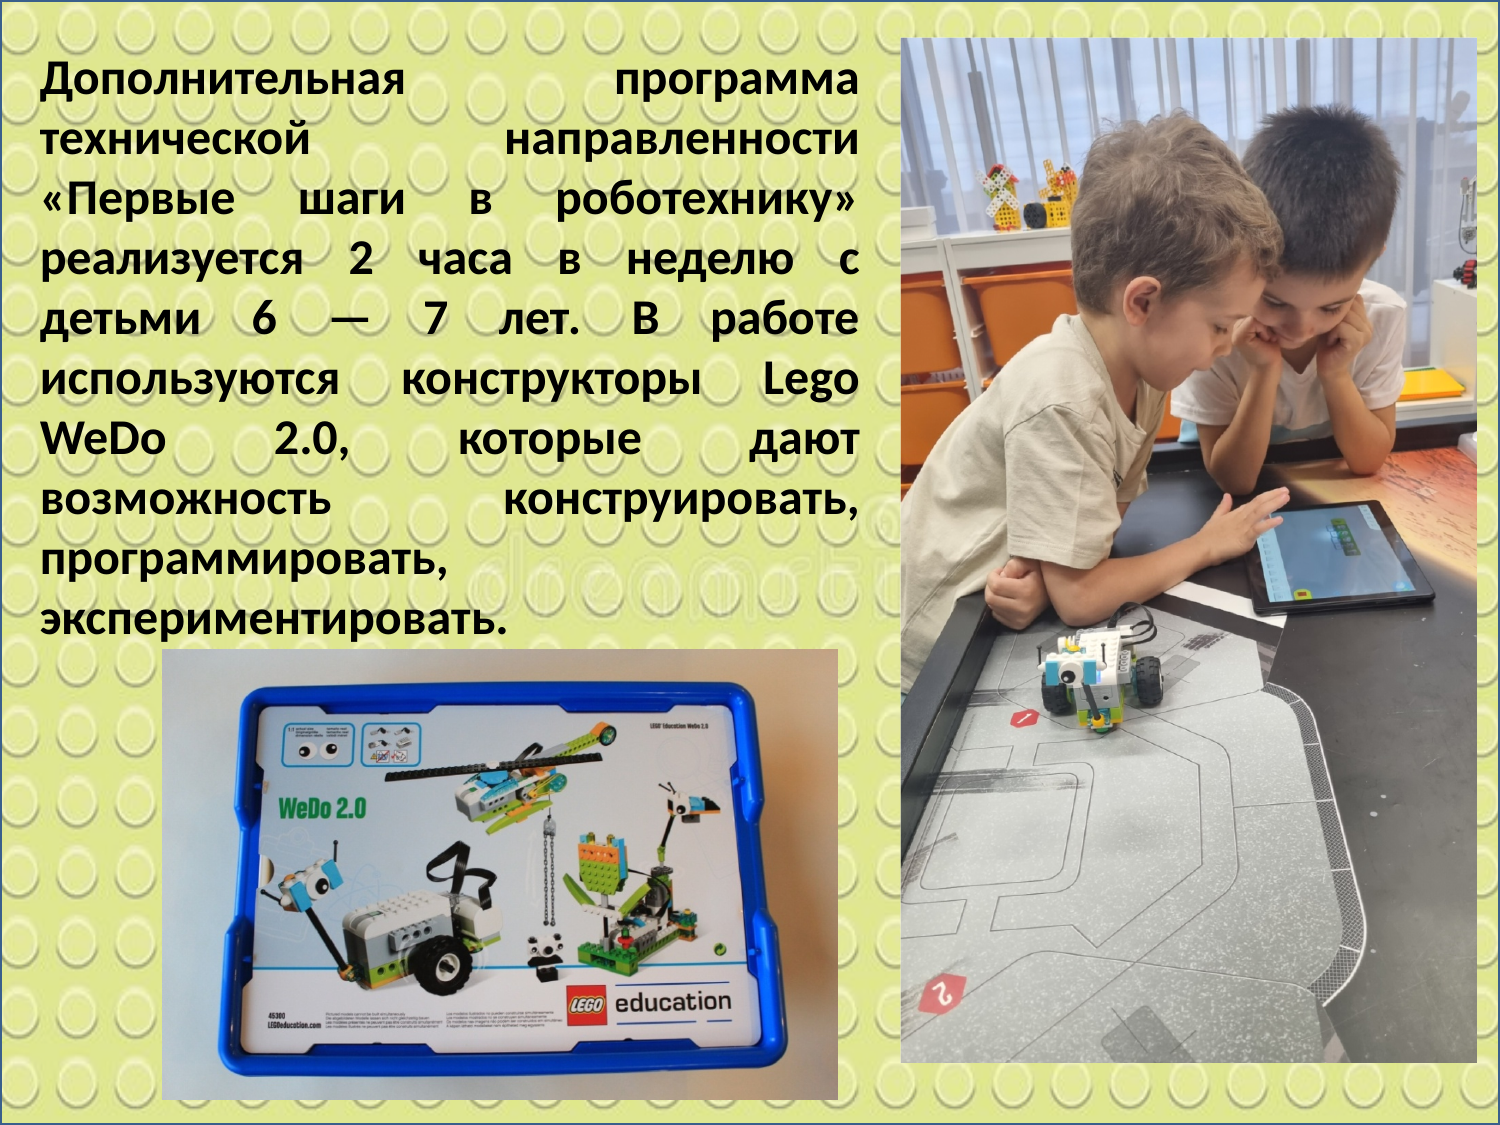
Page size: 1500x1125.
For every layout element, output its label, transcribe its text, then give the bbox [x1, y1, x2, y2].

picture [162, 653, 838, 1100]
text_box [0, 0, 1500, 1125]
picture [900, 37, 1477, 1063]
text_box Дополнительная программа технической направленности «Первые шаги в роботехнику» реализуется 2 часа в неделю с детьми 6 — 7 лет. В работе используются конструкторы Lego WeDo 2.0, которые дают возможность конструировать, программировать, экспериментировать. [24, 37, 875, 653]
